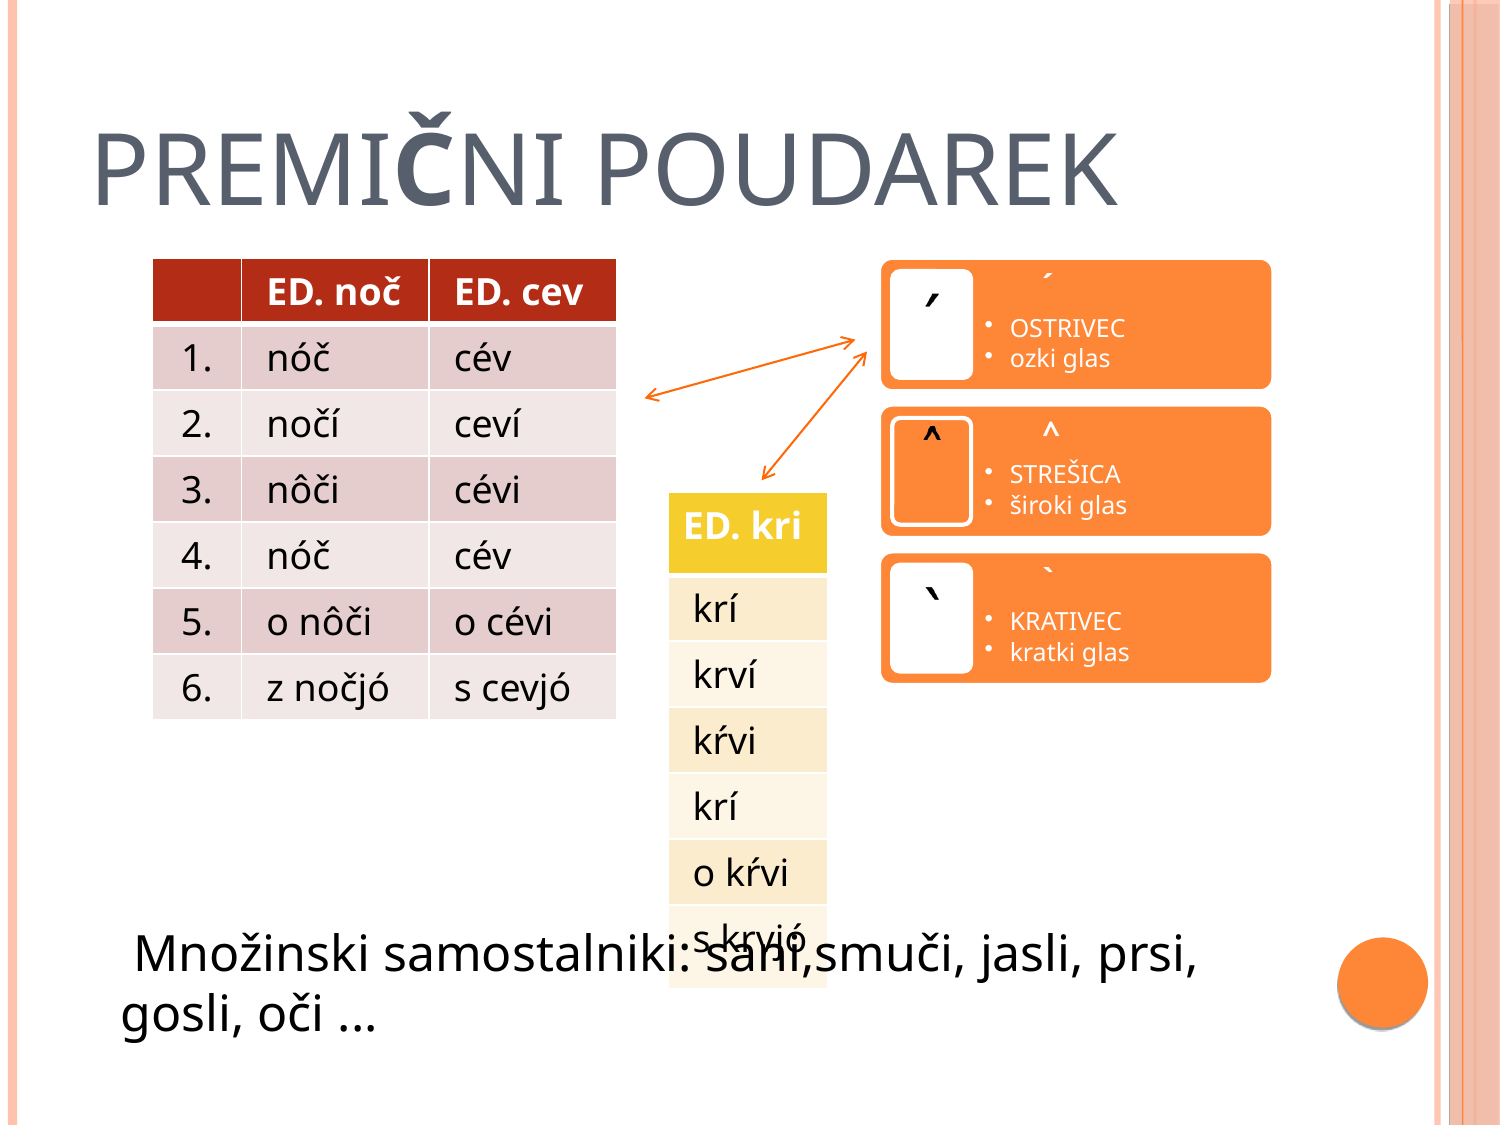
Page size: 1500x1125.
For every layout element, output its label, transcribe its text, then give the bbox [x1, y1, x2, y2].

table_cell 6. [153, 655, 241, 719]
text_box [892, 564, 972, 672]
table_cell z nočjó [242, 655, 428, 719]
table_cell krví [669, 642, 827, 706]
table_header [153, 259, 241, 321]
table_cell s krvjó [669, 906, 827, 913]
table_cell cév [430, 327, 616, 389]
table_cell cévi [430, 457, 616, 521]
table_cell nôči [242, 457, 428, 521]
text_box ` KRATIVEC kratki glas [878, 551, 1274, 685]
table_header ED. noč [242, 259, 428, 321]
table_cell 1. [153, 327, 241, 389]
text_box ^ STREŠICA široki glas [878, 404, 1274, 539]
table_header ED. cev [430, 259, 616, 321]
table_cell nóč [242, 523, 428, 587]
text_box Množinski samostalniki: sani,smuči, jasli, prsi, gosli, oči ... [105, 913, 1313, 1049]
title PREMIČNI POUDAREK [75, 45, 1300, 233]
table_cell ceví [430, 391, 616, 455]
table_cell cév [430, 523, 616, 587]
table_cell nóč [242, 327, 428, 389]
table_cell 3. [153, 457, 241, 521]
table_cell o kŕvi [669, 840, 827, 904]
table_cell o nôči [242, 589, 428, 653]
table_cell o cévi [430, 589, 616, 653]
text_box [892, 271, 972, 378]
table_cell s cevjó [430, 655, 616, 719]
table_cell 2. [153, 391, 241, 455]
table_cell 5. [153, 589, 241, 653]
table_header ED. kri [669, 493, 827, 573]
table_cell krí [669, 578, 827, 640]
text_box ´ OSTRIVEC ozki glas [878, 257, 1274, 392]
table_cell kŕvi [669, 708, 827, 772]
table_cell nočí [242, 391, 428, 455]
text_box [892, 417, 972, 525]
table_cell 4. [153, 523, 241, 587]
table_cell krí [669, 774, 827, 838]
